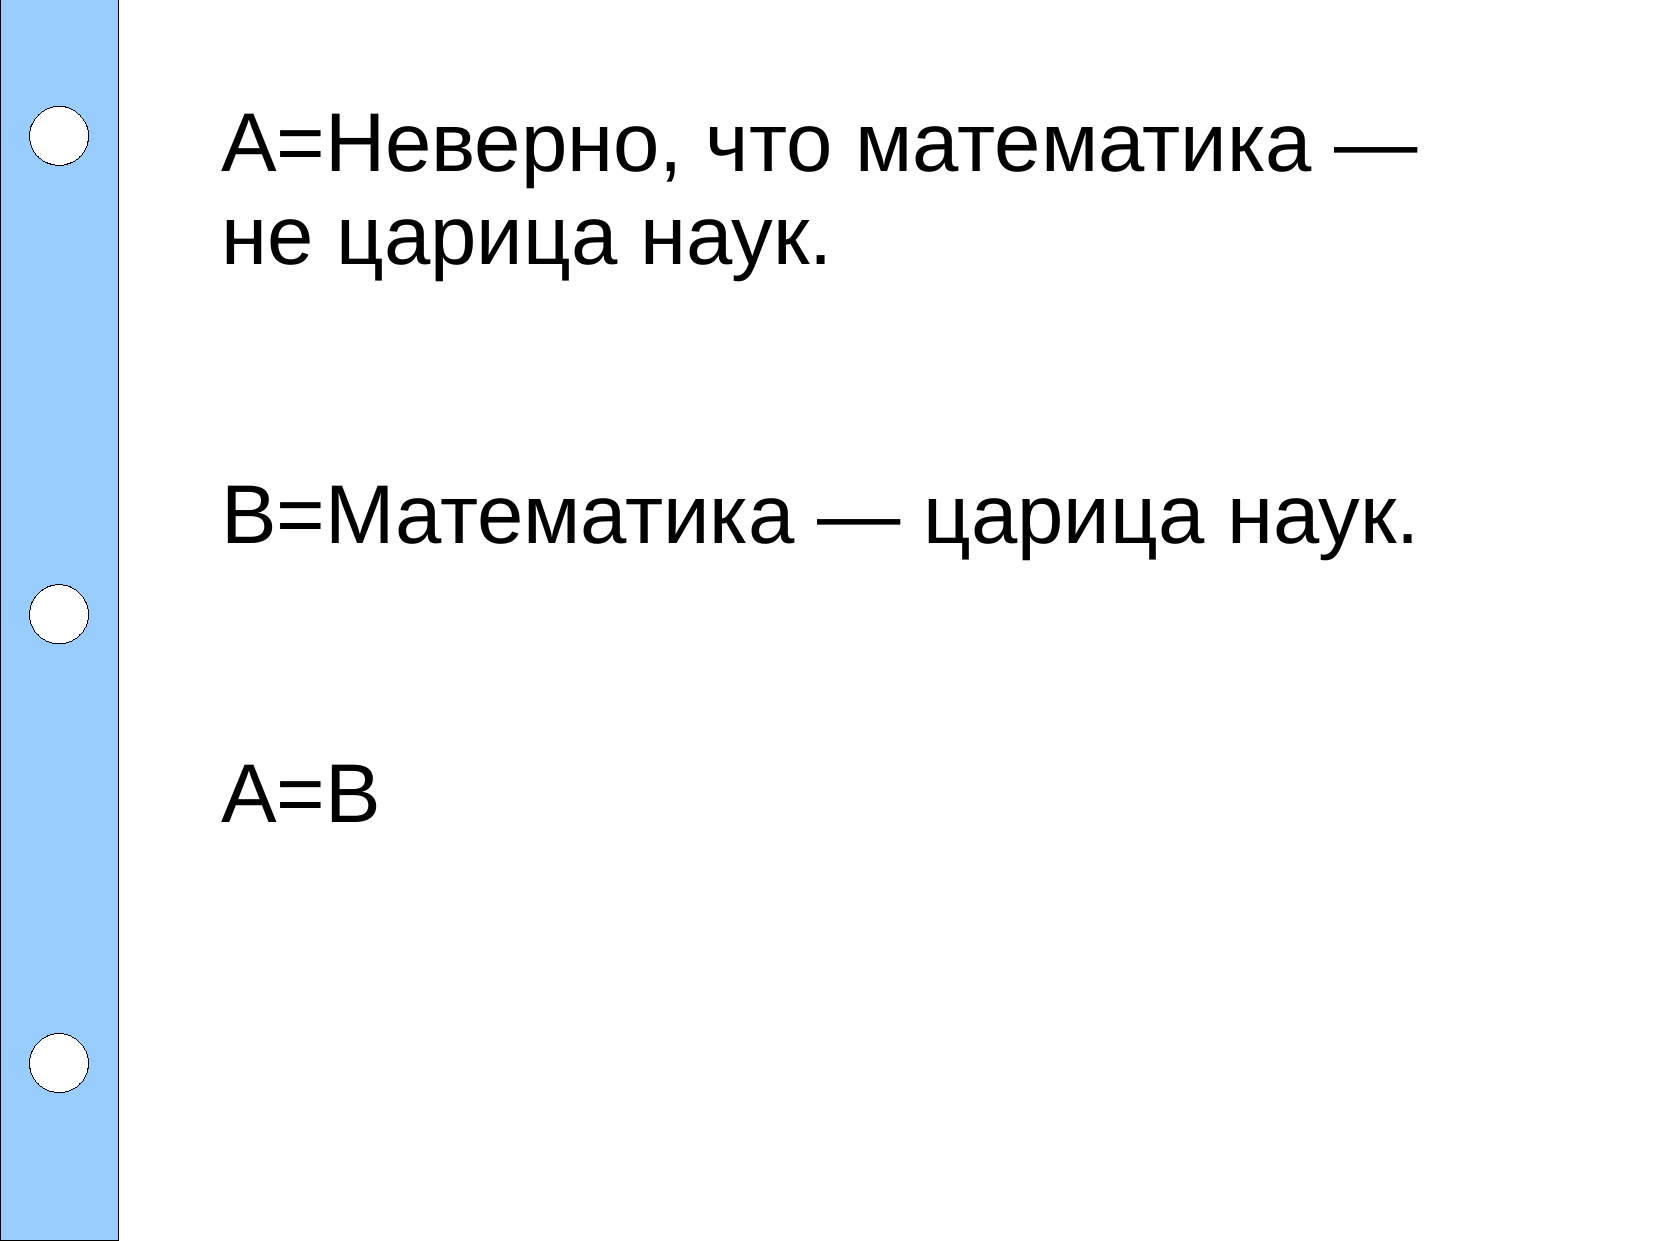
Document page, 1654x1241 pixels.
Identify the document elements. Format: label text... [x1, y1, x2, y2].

text_box А=Неверно, что математика — не царица наук. B=Математика — царица наук. А=В [206, 88, 1447, 848]
text_box [0, 0, 119, 1241]
